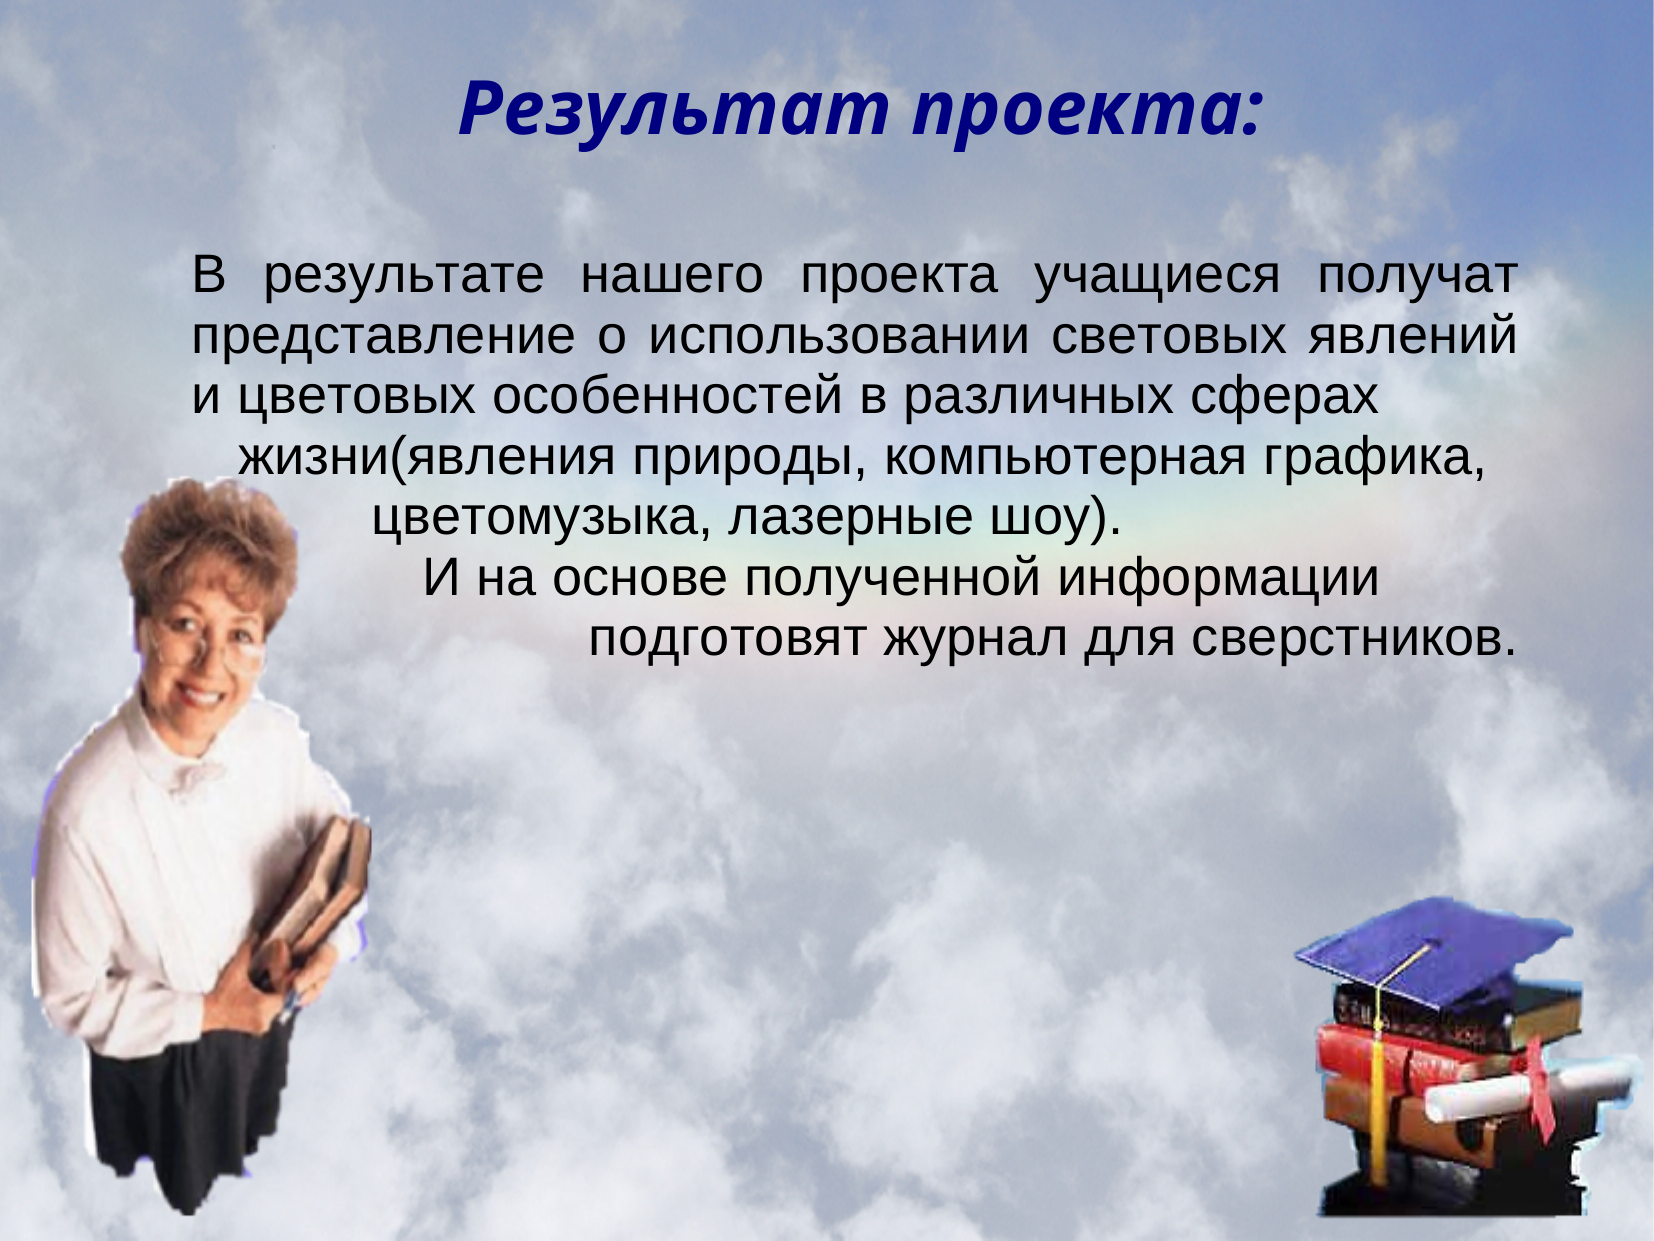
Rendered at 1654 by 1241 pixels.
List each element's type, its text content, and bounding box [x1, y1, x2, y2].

text_box Результат проекта: [442, 46, 1447, 152]
text_box В результате нашего проекта учащиеся получат представление о использовании световых явлений и цветовых особенностей в различных сферах жизни(явления природы, компьютерная графика, цветомузыка, лазерные шоу). И на основе полученной информации подготовят журнал для сверстников. [177, 236, 1536, 945]
picture [0, 0, 1654, 1241]
